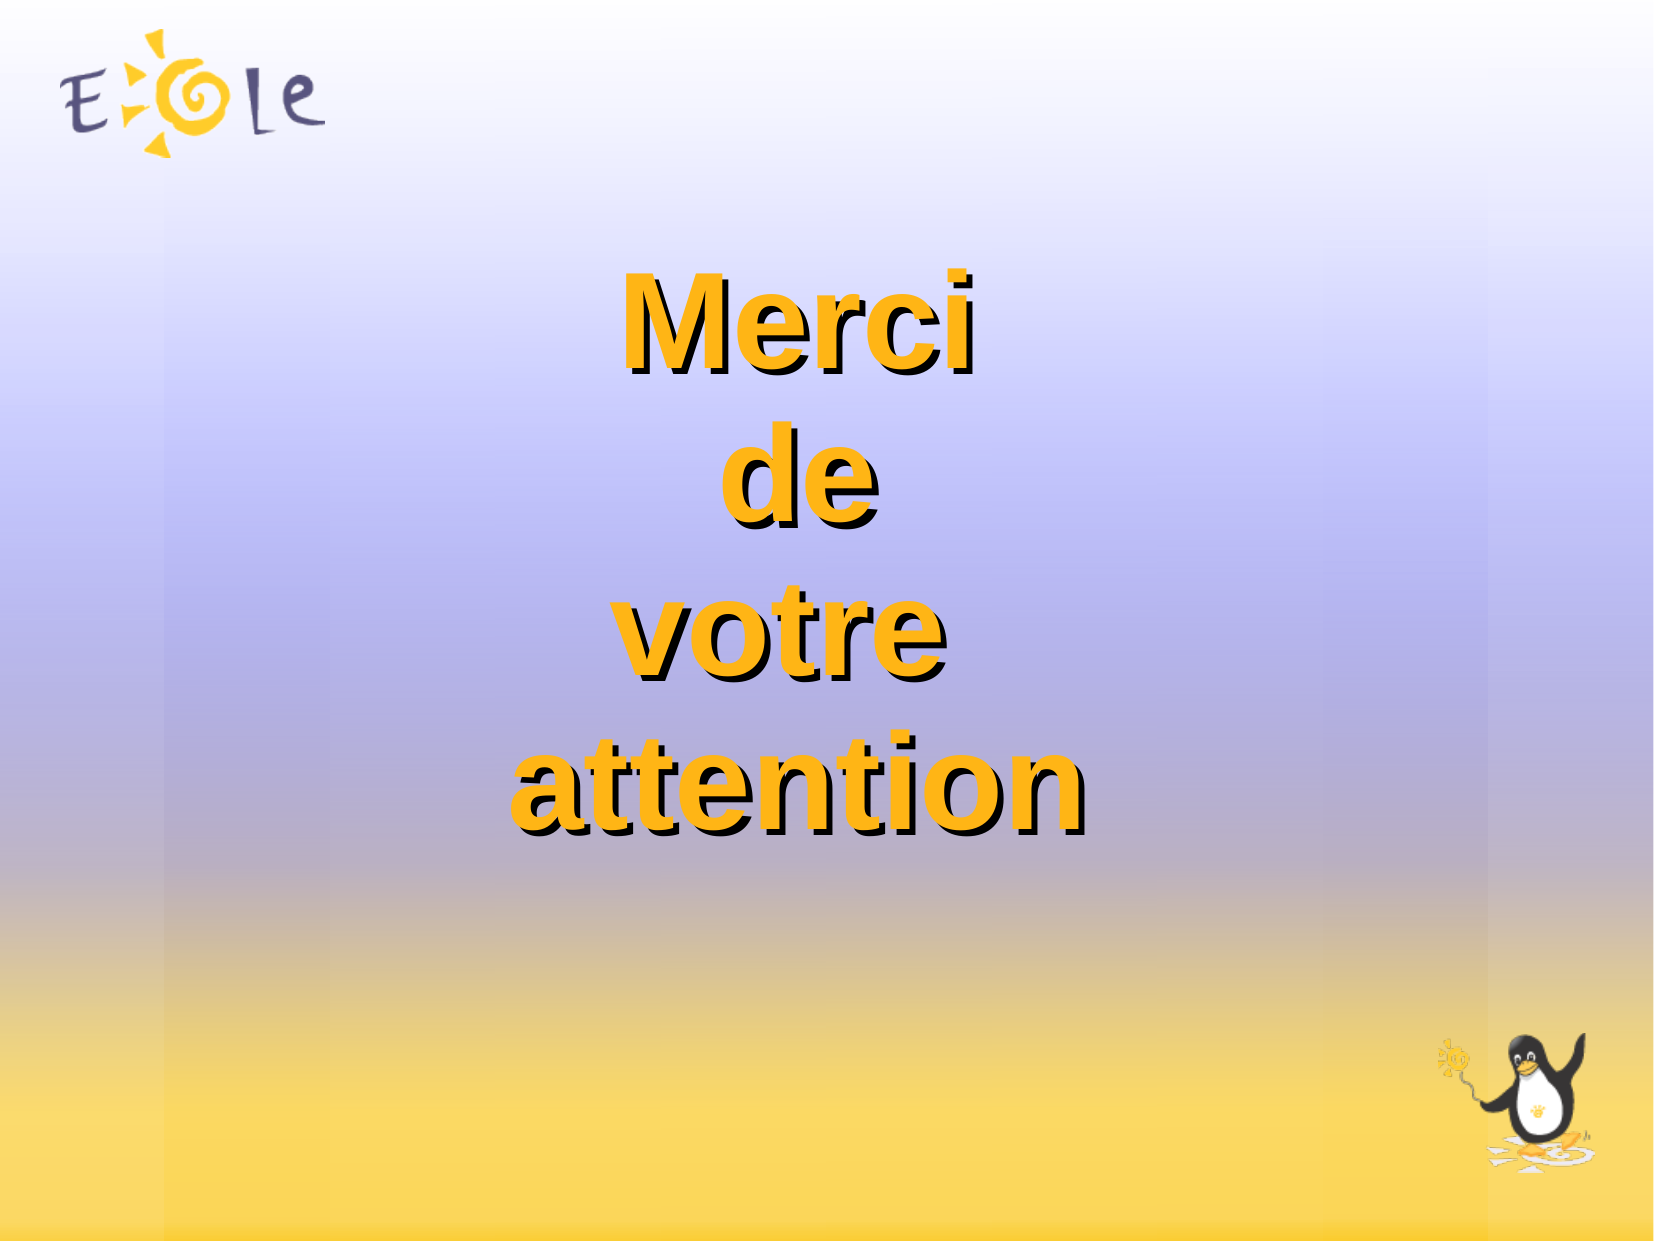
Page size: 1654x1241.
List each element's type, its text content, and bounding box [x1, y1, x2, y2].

picture [0, 0, 1654, 1241]
text_box Merci de votre attention [295, 236, 1300, 959]
